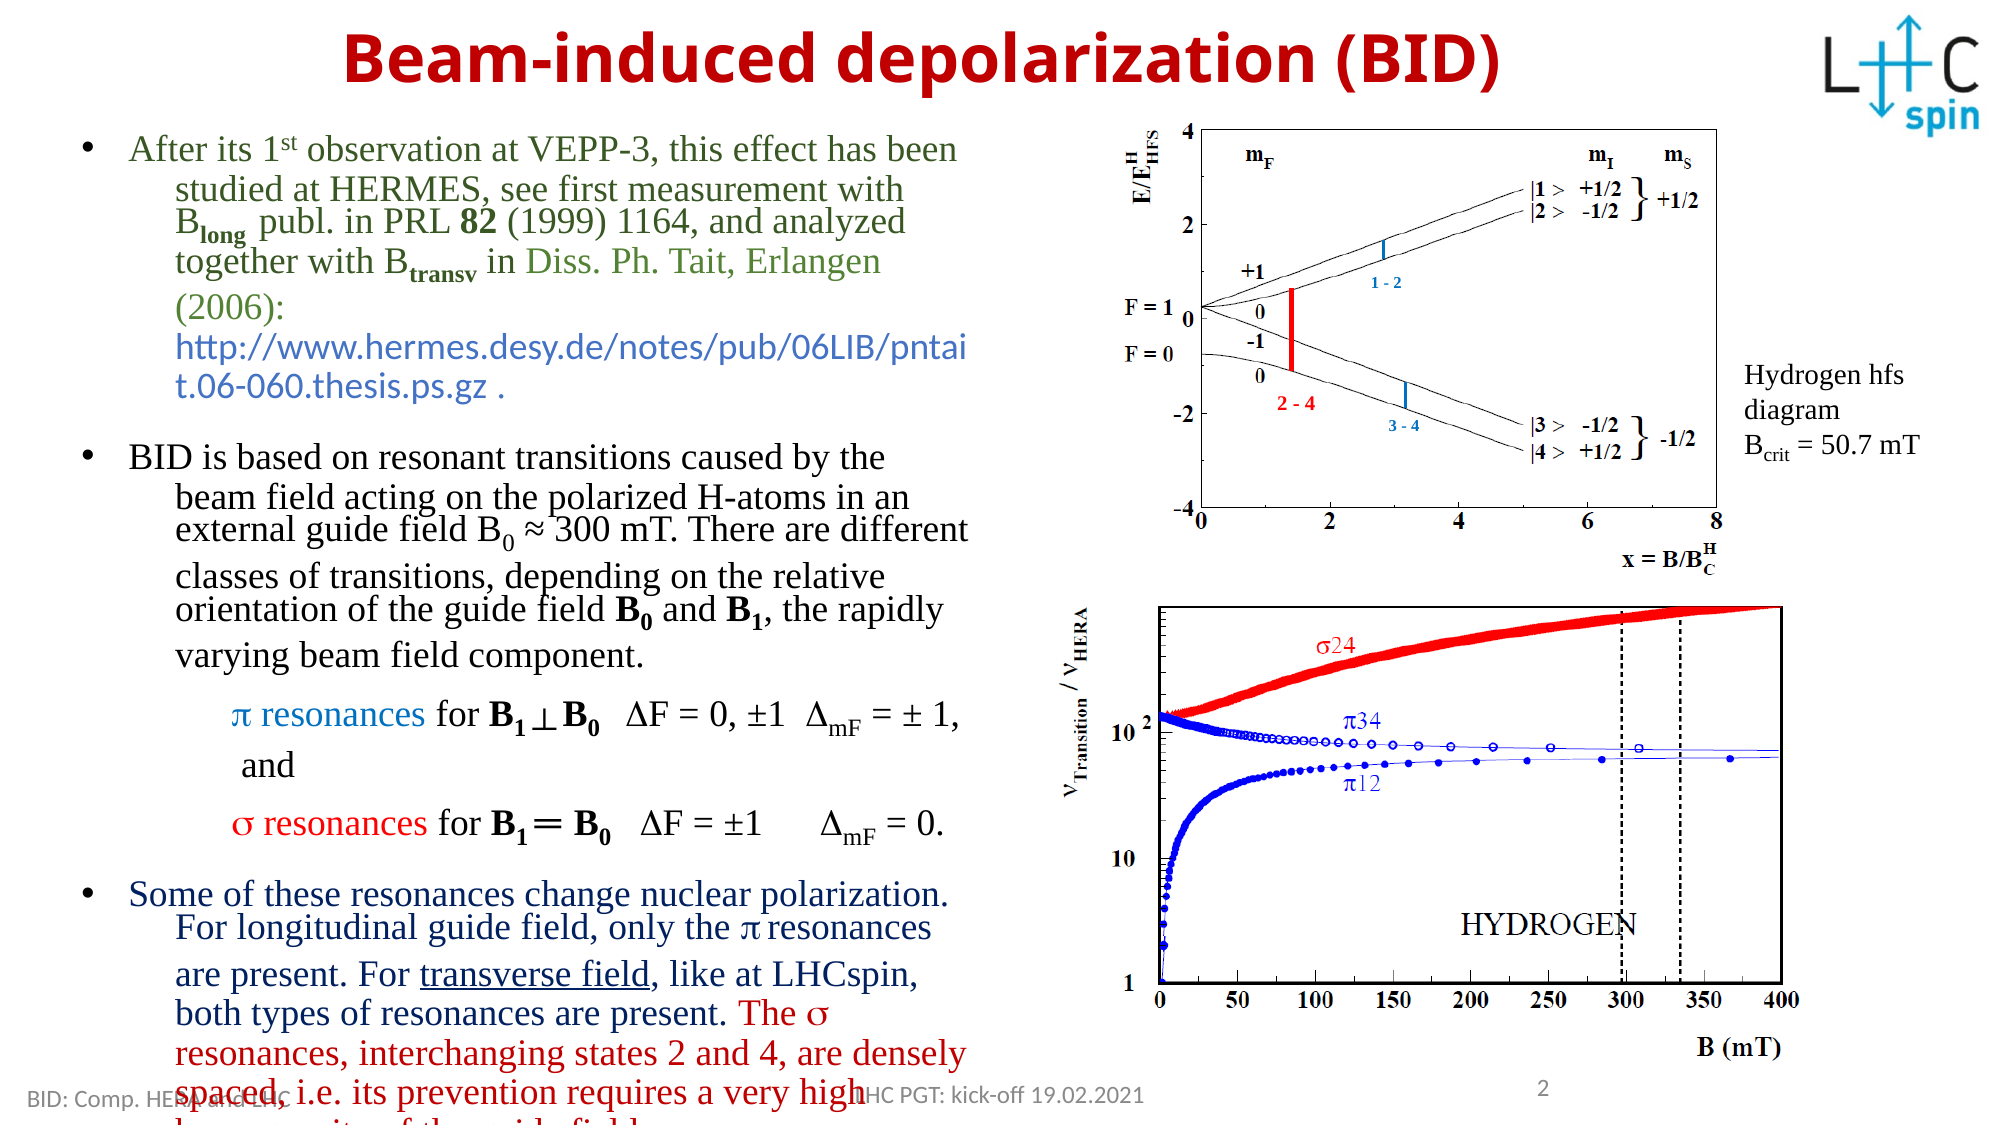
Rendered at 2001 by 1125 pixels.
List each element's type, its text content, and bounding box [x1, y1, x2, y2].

text_box [1521, 1056, 1972, 1117]
text_box 2 - 4 [1262, 382, 1362, 423]
text_box LHC PGT: kick-off 19.02.2021 [662, 1063, 1338, 1124]
text_box BID: Comp. HERA and LHC [11, 1067, 462, 1125]
picture [1044, 106, 1818, 1073]
text_box After its 1st observation at VEPP-3, this effect has been studied at HERMES, see first measurement with Blong publ. in PRL 82 (1999) 1164, and analyzed together with Btransv in Diss. Ph. Tait, Erlangen (2006): http://www.hermes.desy.de/notes/pub/06LIB/pntait.06-060.thesis.ps.gz . BID is based on resonant transitions caused by the beam field acting on the polarized H-atoms in an external guide field B0 ≈ 300 mT. There are different classes of transitions, depending on the relative orientation of the guide field B0 and B1, the rapidly varying beam field component. p resonances for B1 ┴ B0 DF = 0, ±1 DmF = ± 1, and s resonances for B1 ═ B0 DF = ±1 DmF = 0. Some of these resonances change nuclear polarization. For longitudinal guide field, only the p resonances are present. For transverse field, like at LHCspin, both types of resonances are present. The s resonances, interchanging states 2 and 4, are densely spaced, i.e. its prevention requires a very high homogeneity of the guide field. [66, 121, 992, 1090]
text_box 1 - 2 [1355, 264, 1438, 300]
text_box Beam-induced depolarization (BID) [67, 8, 1708, 105]
text_box Hydrogen hfs diagram Bcrit = 50.7 mT [1729, 347, 1950, 470]
picture [1816, 8, 1989, 142]
text_box 3 - 4 [1373, 406, 1455, 443]
